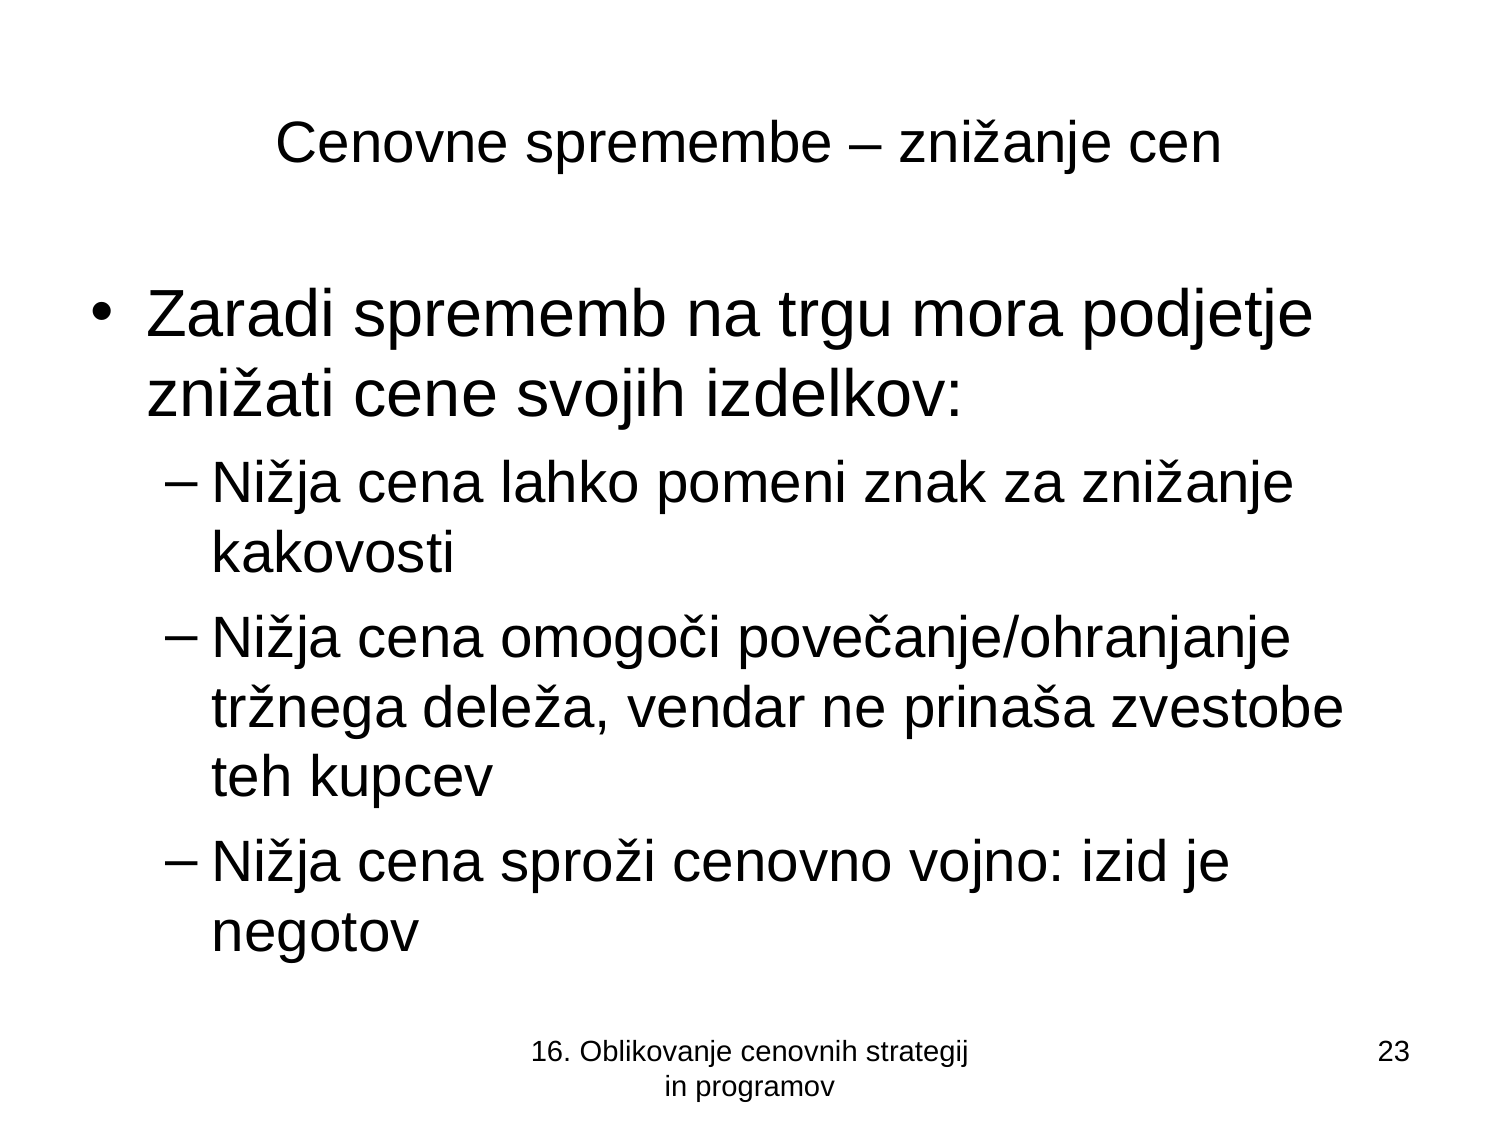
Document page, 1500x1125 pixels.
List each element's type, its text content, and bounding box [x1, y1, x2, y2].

list Zaradi sprememb na trgu mora podjetje znižati cene svojih izdelkov: Nižja cena lahko pomeni znak za znižanje kakovosti Nižja cena omogoči povečanje/ohranjanje tržnega deleža, vendar ne prinaša zvestobe teh kupcev Nižja cena sproži cenovno vojno: izid je negotov [75, 262, 1426, 1006]
text_box 16. Oblikovanje cenovnih strategij in programov [512, 1024, 988, 1103]
text_box <number> [1074, 1024, 1426, 1103]
title Cenovne spremembe – znižanje cen [75, 45, 1426, 233]
